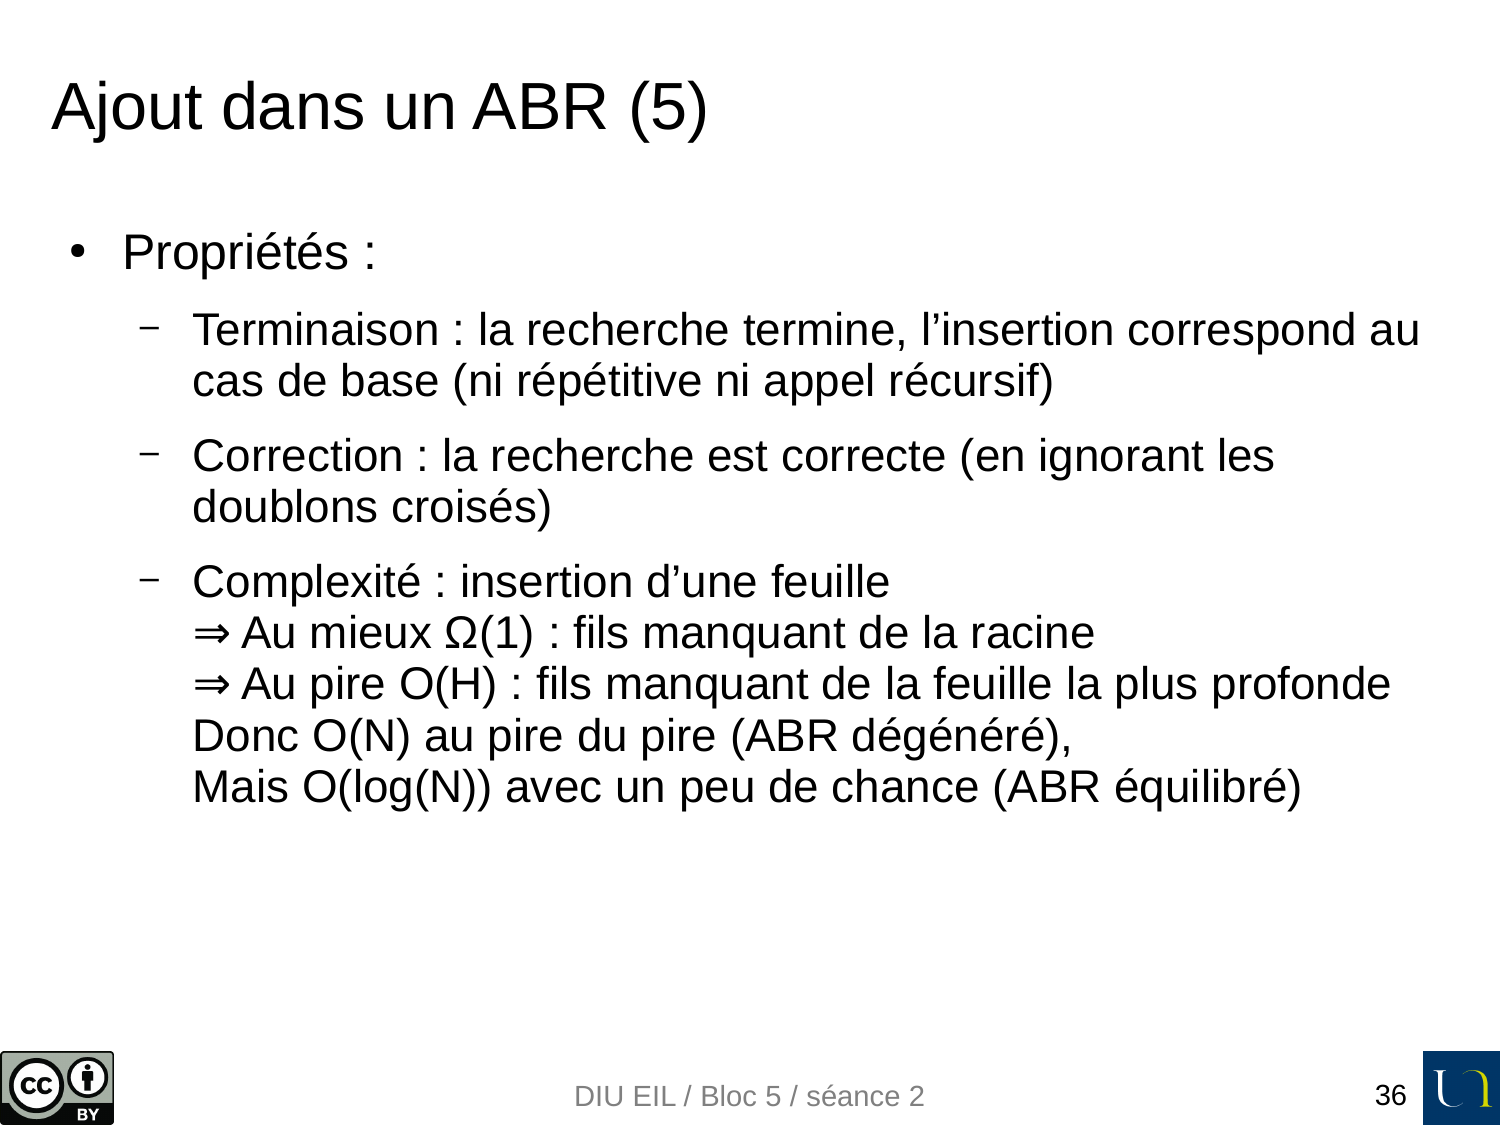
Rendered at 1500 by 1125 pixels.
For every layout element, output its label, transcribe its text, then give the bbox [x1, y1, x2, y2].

picture [1417, 1051, 1500, 1125]
list Propriétés : Terminaison : la recherche termine, l’insertion correspond au cas de base (ni répétitive ni appel récursif) Correction : la recherche est correcte (en ignorant les doublons croisés) Complexité : insertion d’une feuille ⇒ Au mieux Ω(1) : fils manquant de la racine ⇒ Au pire O(H) : fils manquant de la feuille la plus profonde Donc O(N) au pire du pire (ABR dégénéré), Mais O(log(N)) avec un peu de chance (ABR équilibré) [51, 224, 1449, 1052]
picture [0, 1051, 114, 1125]
title Ajout dans un ABR (5) [51, 44, 1449, 170]
